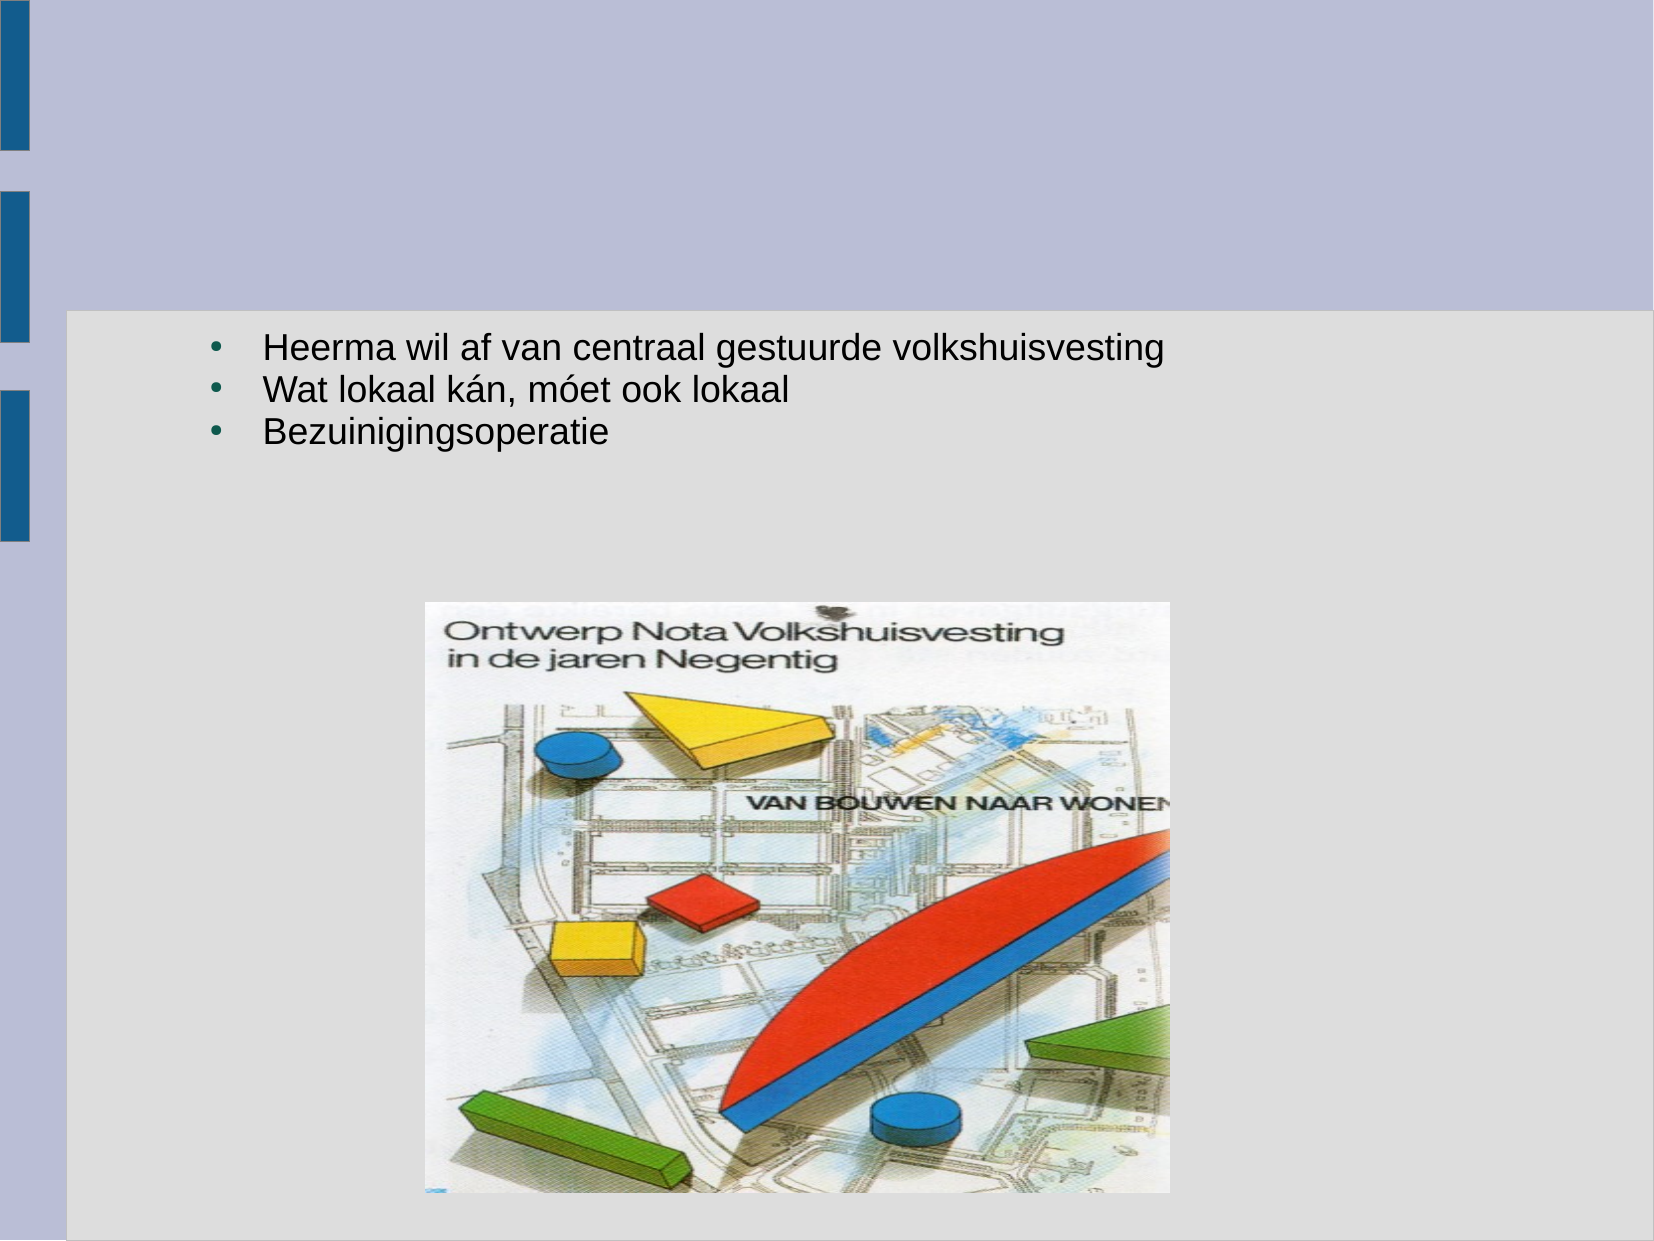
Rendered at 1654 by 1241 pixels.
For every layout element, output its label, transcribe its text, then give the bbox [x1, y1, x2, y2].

picture [425, 602, 1170, 1193]
text_box Heerma wil af van centraal gestuurde volkshuisvesting Wat lokaal kán, móet ook lokaal Bezuinigingsoperatie [177, 318, 1483, 557]
